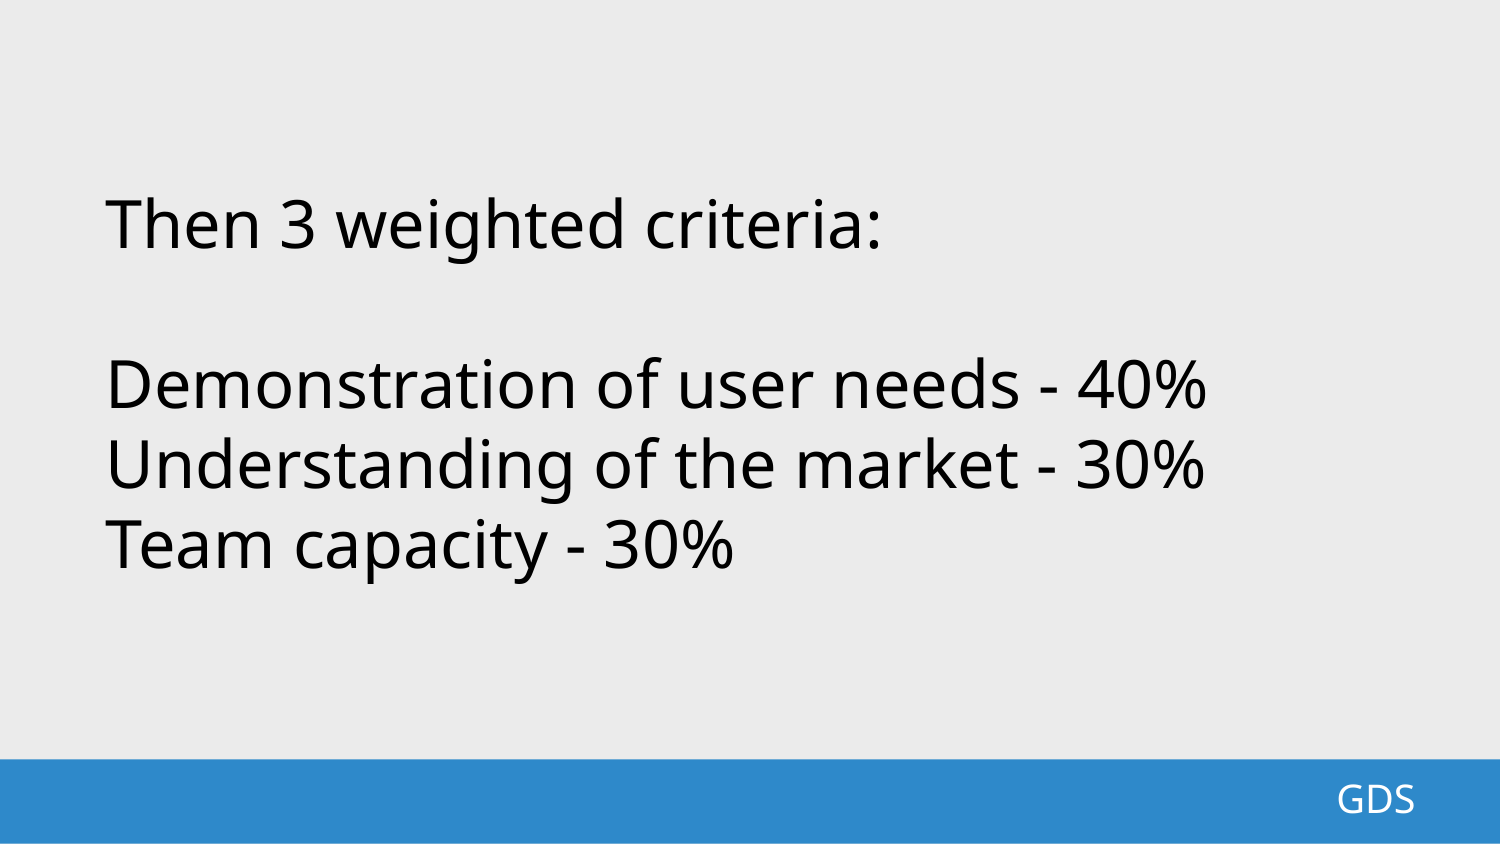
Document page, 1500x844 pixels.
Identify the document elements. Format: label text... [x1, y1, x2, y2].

text_box Then 3 weighted criteria: Demonstration of user needs - 40% Understanding of the market - 30% Team capacity - 30% [102, 0, 1397, 765]
